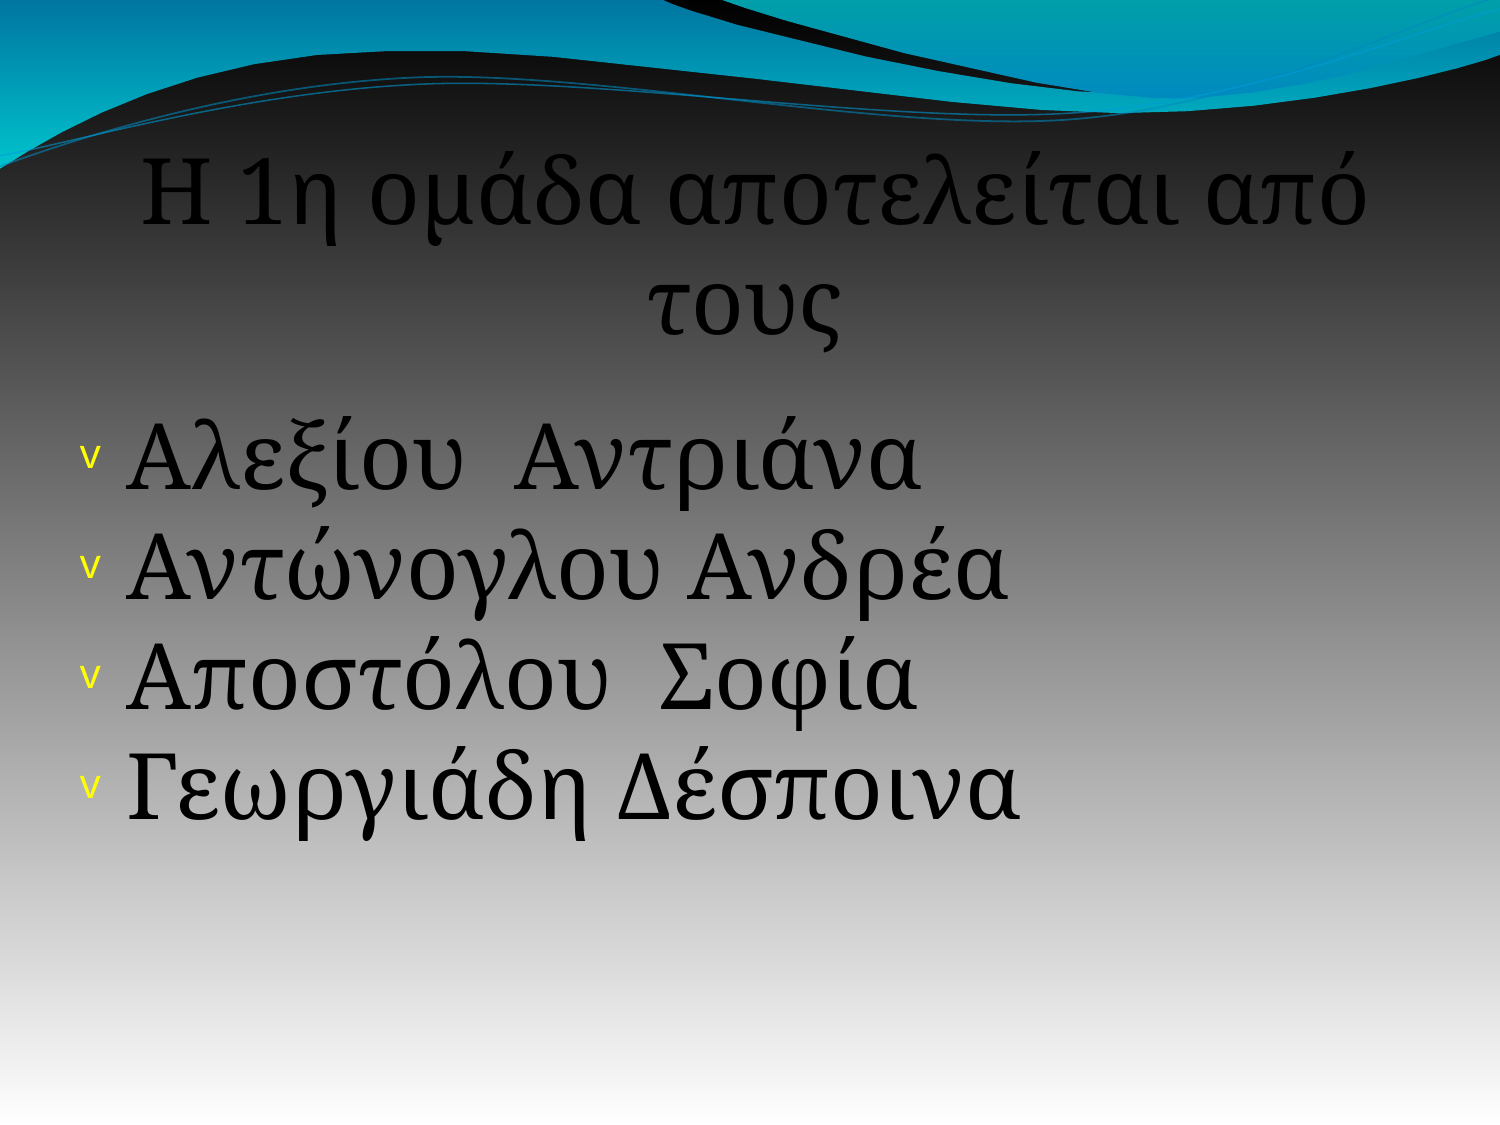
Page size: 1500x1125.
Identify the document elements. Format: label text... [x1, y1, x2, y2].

text_box Η 1η ομάδα αποτελείται από τους Αλεξίου Αντριάνα Αντώνογλου Ανδρέα Αποστόλου Σοφία Γεωργιάδη Δέσποινα [64, 125, 1447, 890]
